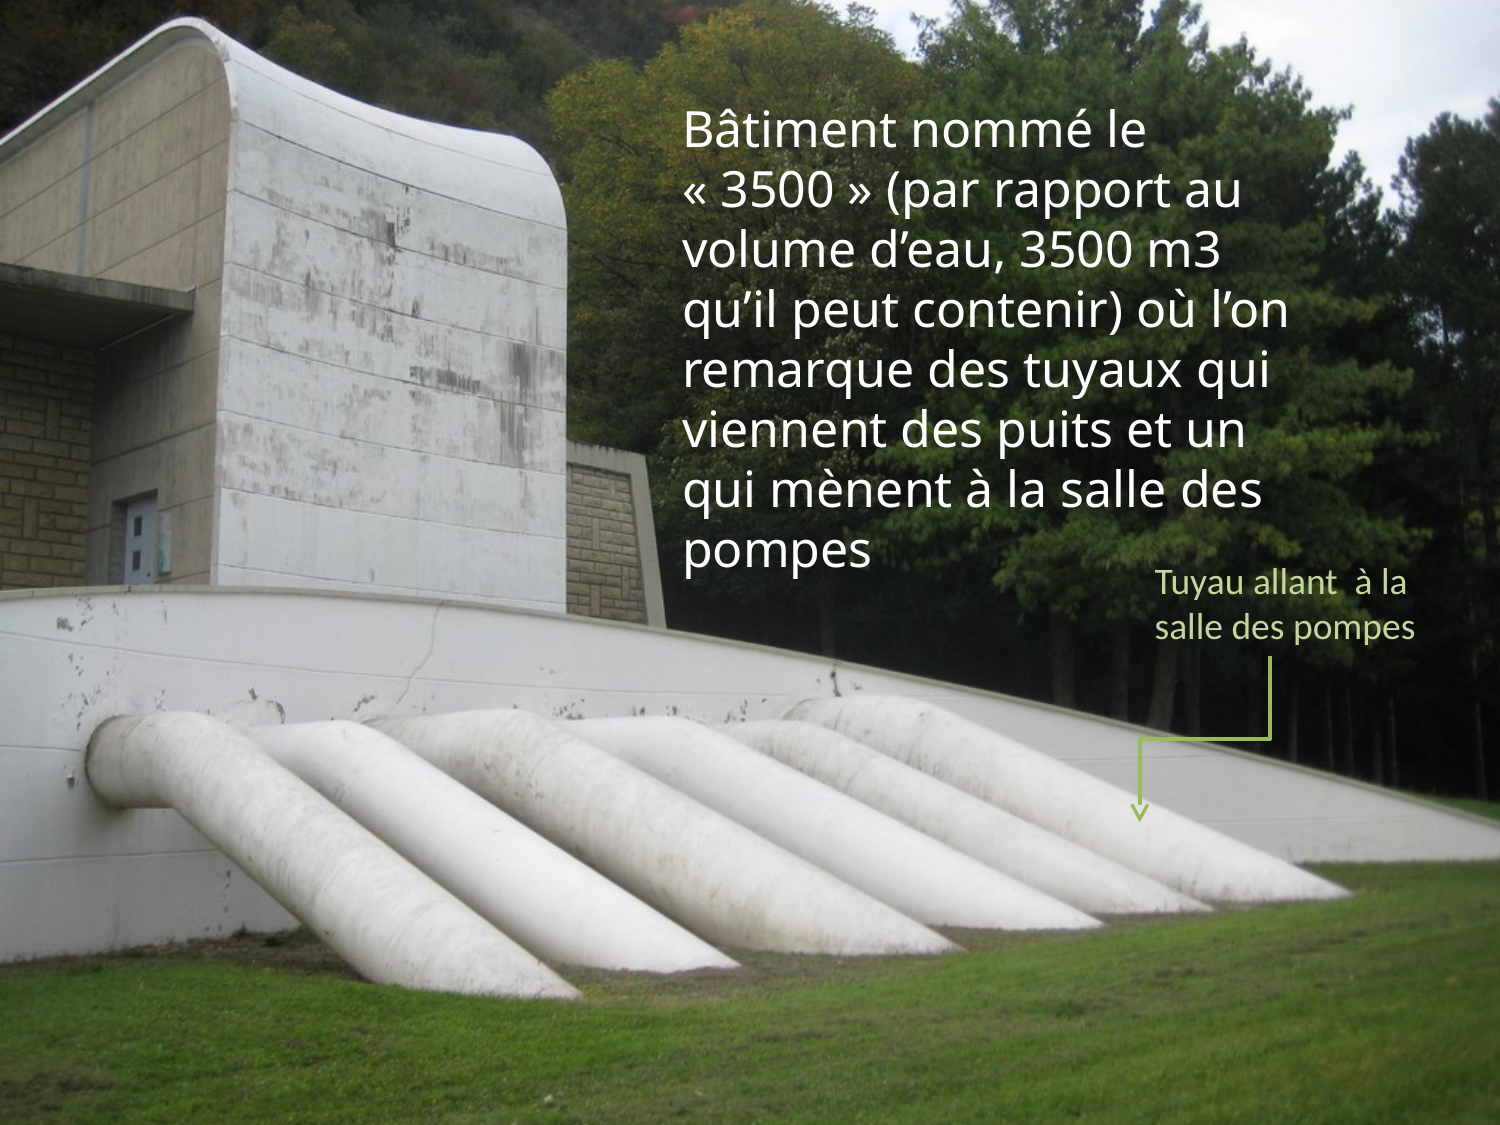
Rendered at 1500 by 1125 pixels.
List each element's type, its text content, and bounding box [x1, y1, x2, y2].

text_box Tuyau allant à la salle des pompes [1139, 549, 1453, 655]
picture [0, 0, 1500, 1125]
text_box Bâtiment nommé le « 3500 » (par rapport au volume d’eau, 3500 m3 qu’il peut contenir) où l’on remarque des tuyaux qui viennent des puits et un qui mènent à la salle des pompes [667, 89, 1340, 585]
